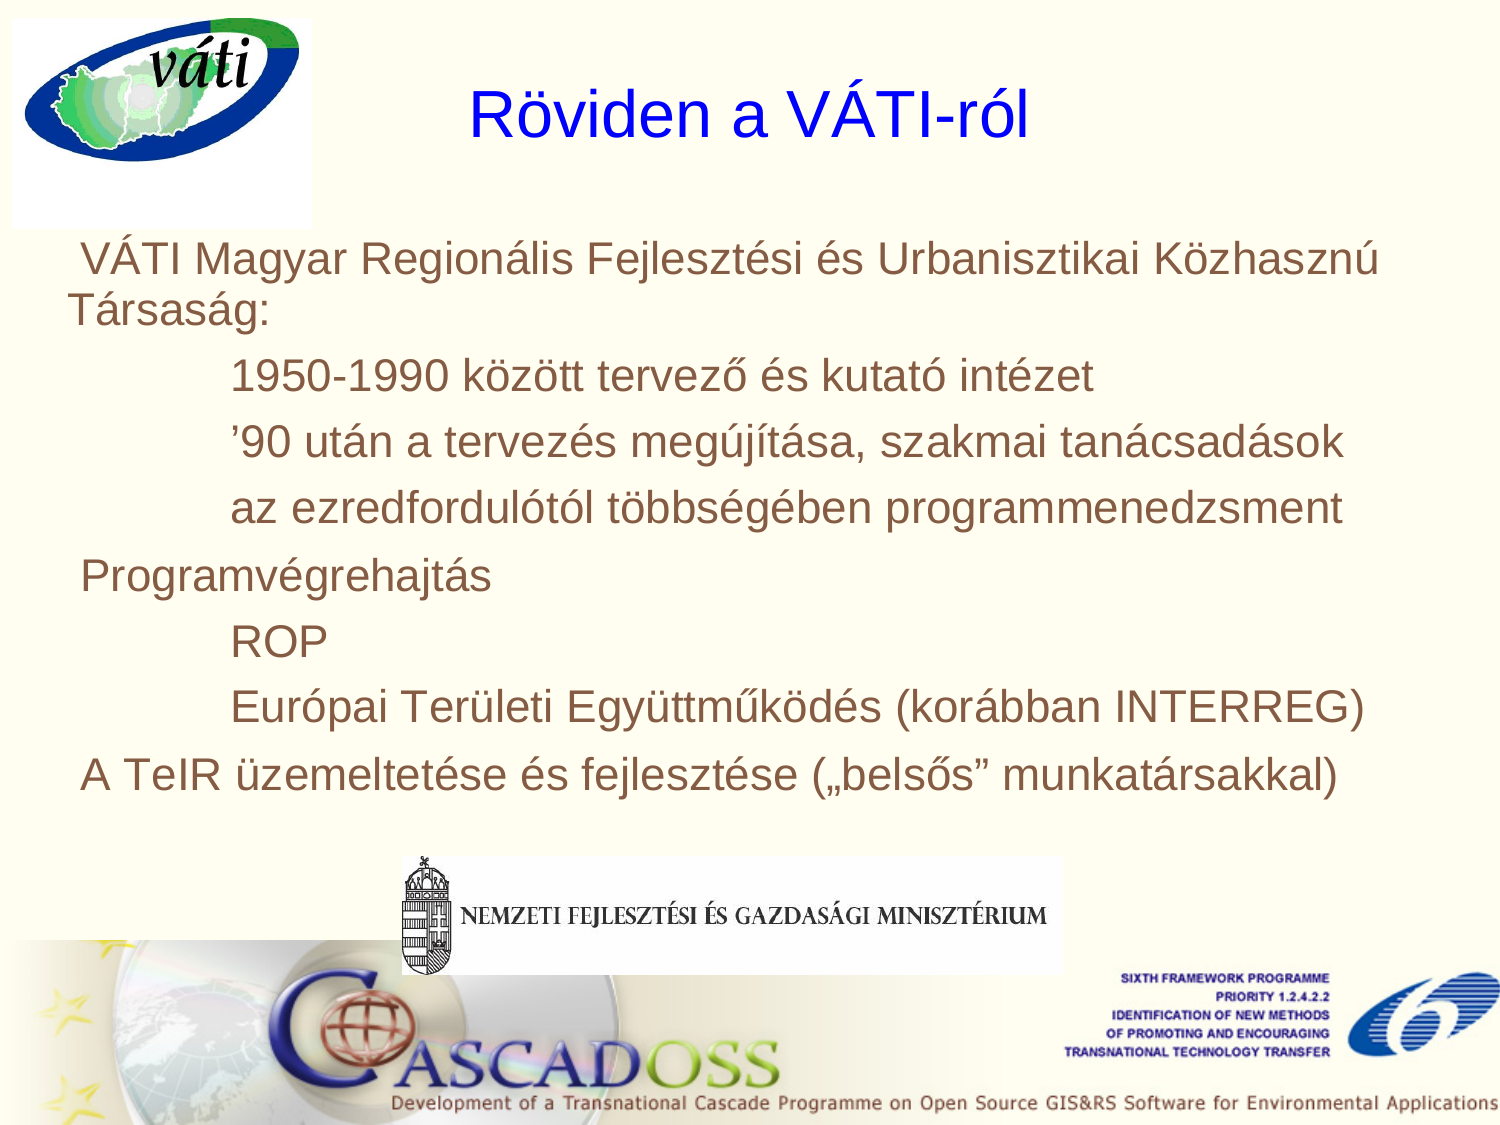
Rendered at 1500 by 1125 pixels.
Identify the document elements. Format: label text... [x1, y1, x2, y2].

list VÁTI Magyar Regionális Fejlesztési és Urbanisztikai Közhasznú Társaság: 1950-1990 között tervező és kutató intézet ’90 után a tervezés megújítása, szakmai tanácsadások az ezredfordulótól többségében programmenedzsment Programvégrehajtás ROP Európai Területi Együttműködés (korábban INTERREG) A TeIR üzemeltetése és fejlesztése („belsős” munkatársakkal) [67, 233, 1418, 916]
title Röviden a VÁTI-ról [312, 28, 1425, 201]
picture [12, 18, 312, 229]
picture [0, 856, 1500, 1125]
